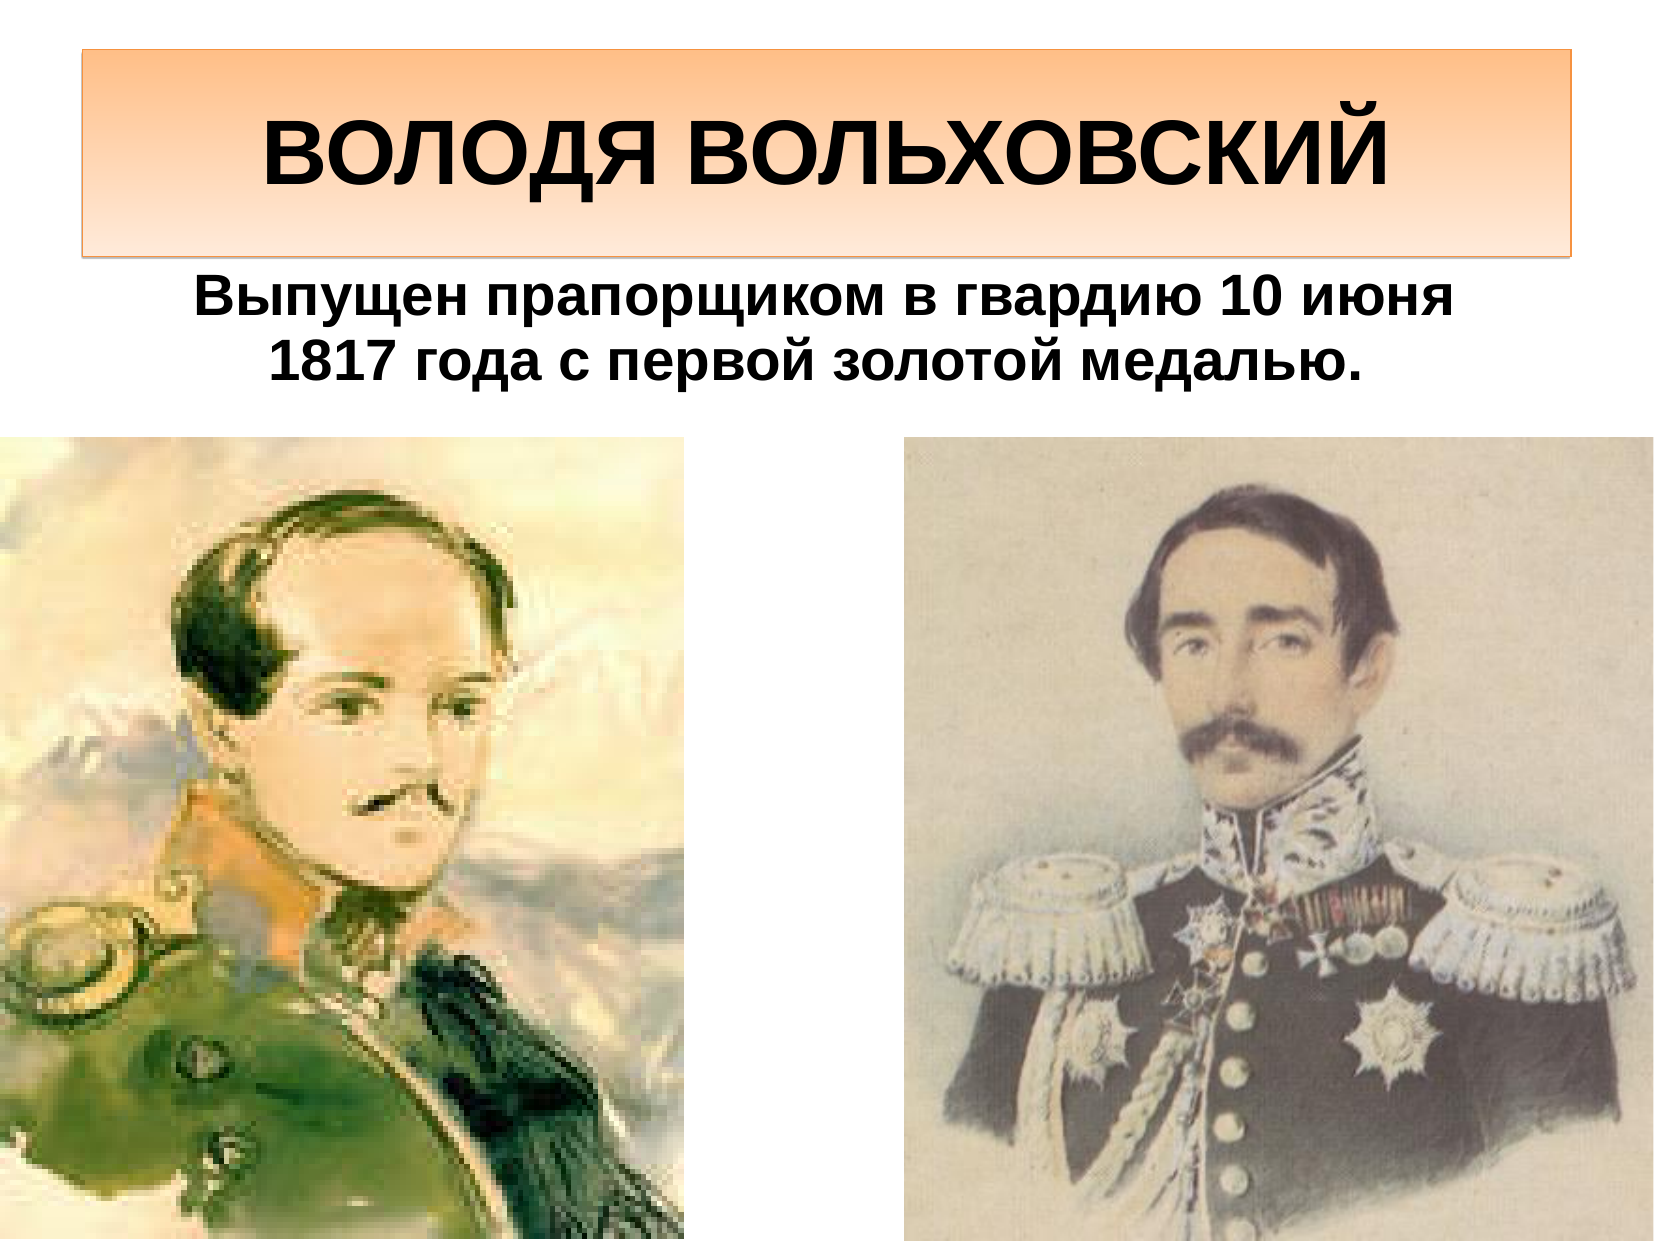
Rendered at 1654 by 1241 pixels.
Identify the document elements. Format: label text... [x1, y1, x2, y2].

picture [904, 437, 1654, 1241]
picture [0, 437, 684, 1239]
text_box Выпущен прапорщиком в гвардию 10 июня 1817 года с первой золотой медалью. [110, 255, 1539, 467]
title ВОЛОДЯ ВОЛЬХОВСКИЙ [82, 49, 1571, 257]
